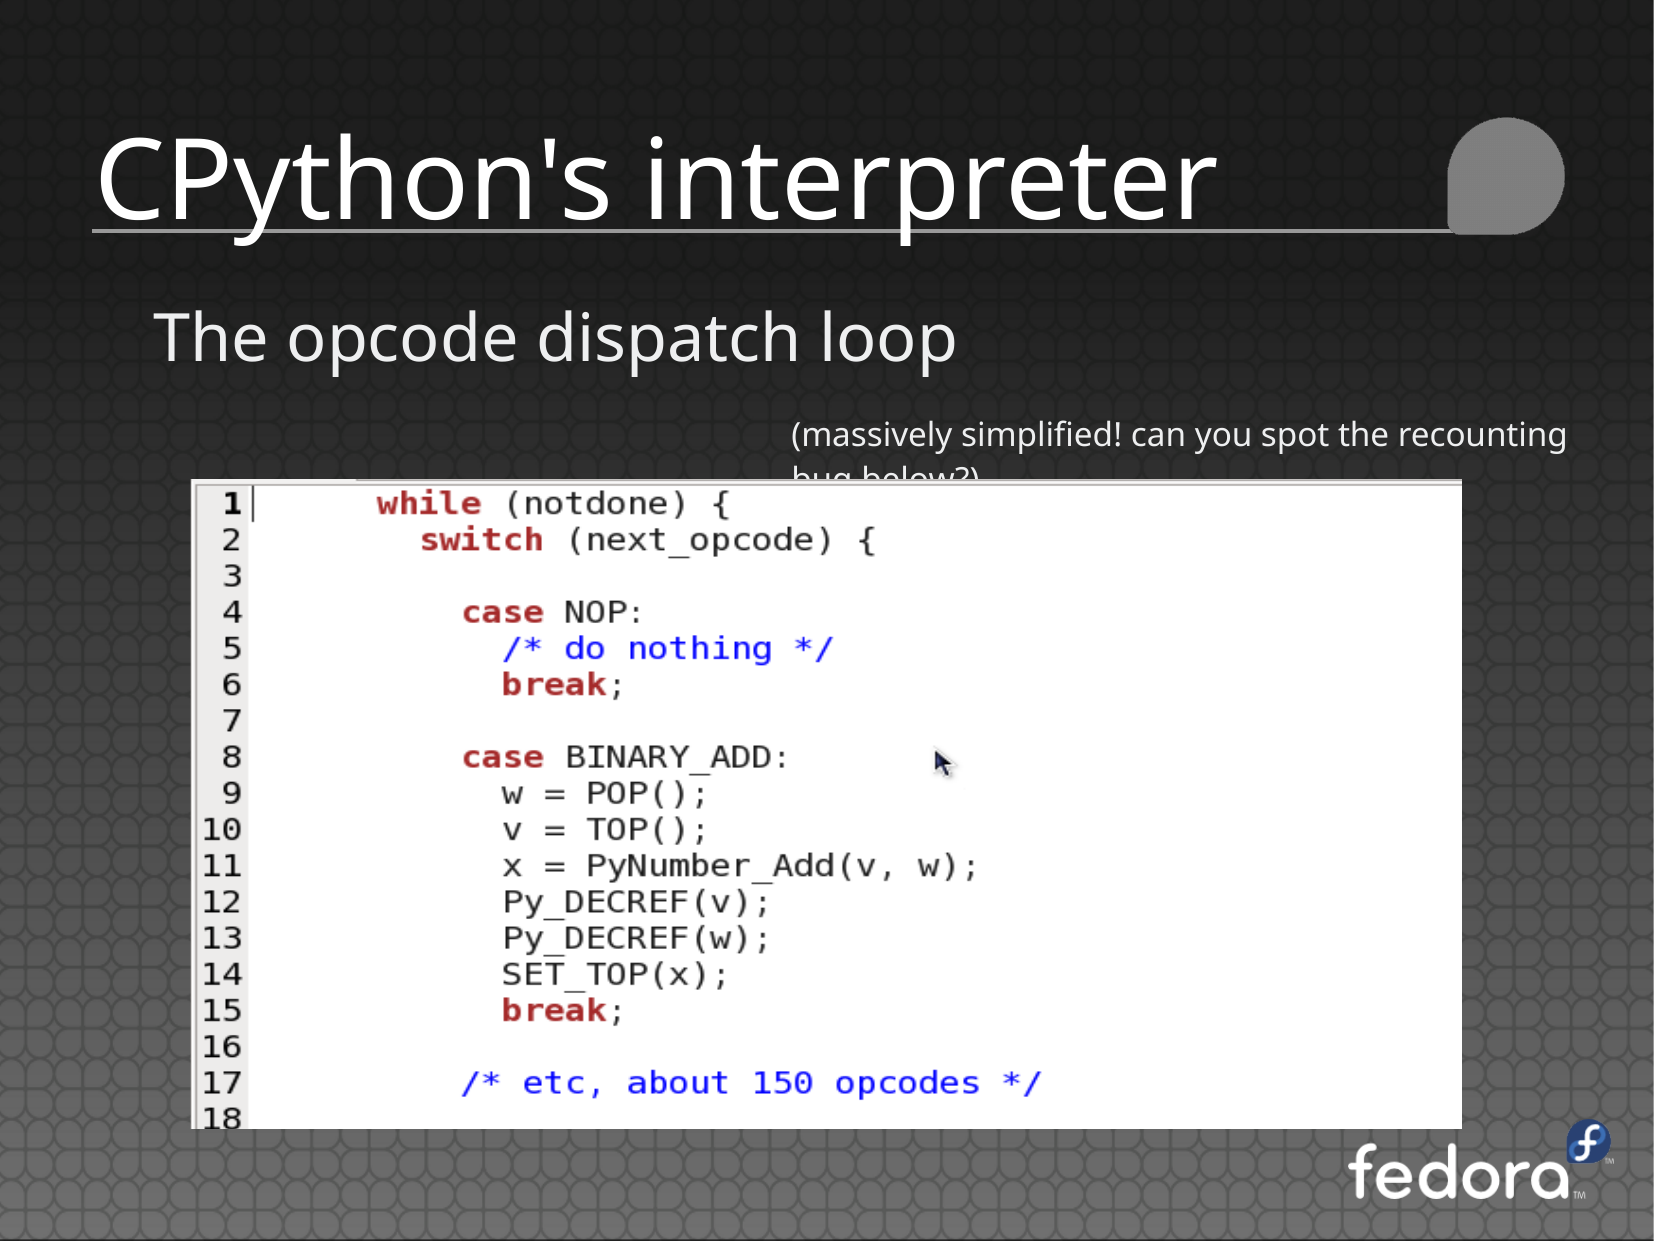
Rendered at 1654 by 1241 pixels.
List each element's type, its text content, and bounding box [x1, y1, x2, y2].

title CPython's interpreter [94, 100, 1426, 251]
picture [0, 0, 1654, 1241]
list The opcode dispatch loop (massively simplified! can you spot the recounting bug below?) [82, 290, 1571, 1094]
